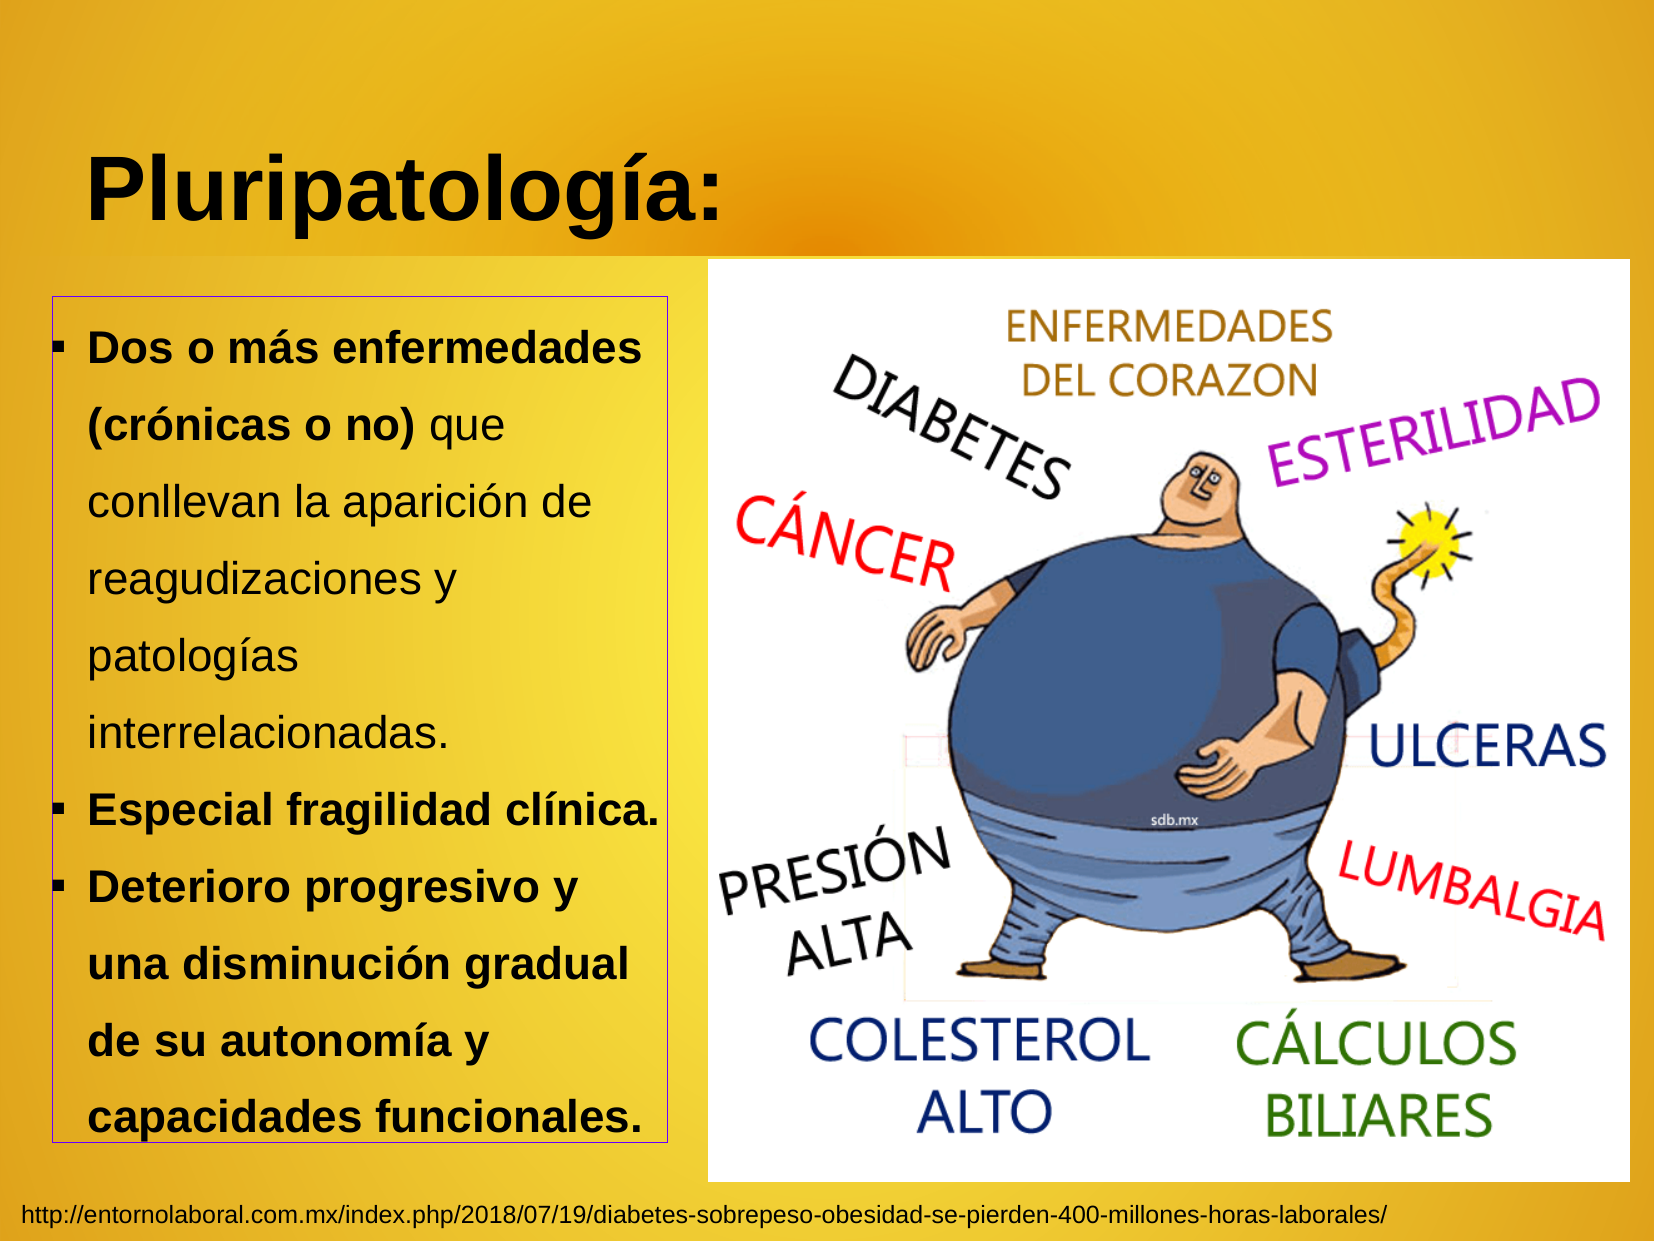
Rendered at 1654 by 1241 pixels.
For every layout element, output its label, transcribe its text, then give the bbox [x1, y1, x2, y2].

text_box Dos o más enfermedades (crónicas o no) que conllevan la aparición de reagudizaciones y patologías interrelacionadas. Especial fragilidad clínica. Deterioro progresivo y una disminución gradual de su autonomía y capacidades funcionales. [52, 296, 668, 1143]
text_box http://entornolaboral.com.mx/index.php/2018/07/19/diabetes-sobrepeso-obesidad-se-pierden-400-millones-horas-laborales/ [6, 1192, 1654, 1236]
picture [708, 259, 1630, 1182]
text_box Pluripatología: [70, 129, 780, 248]
